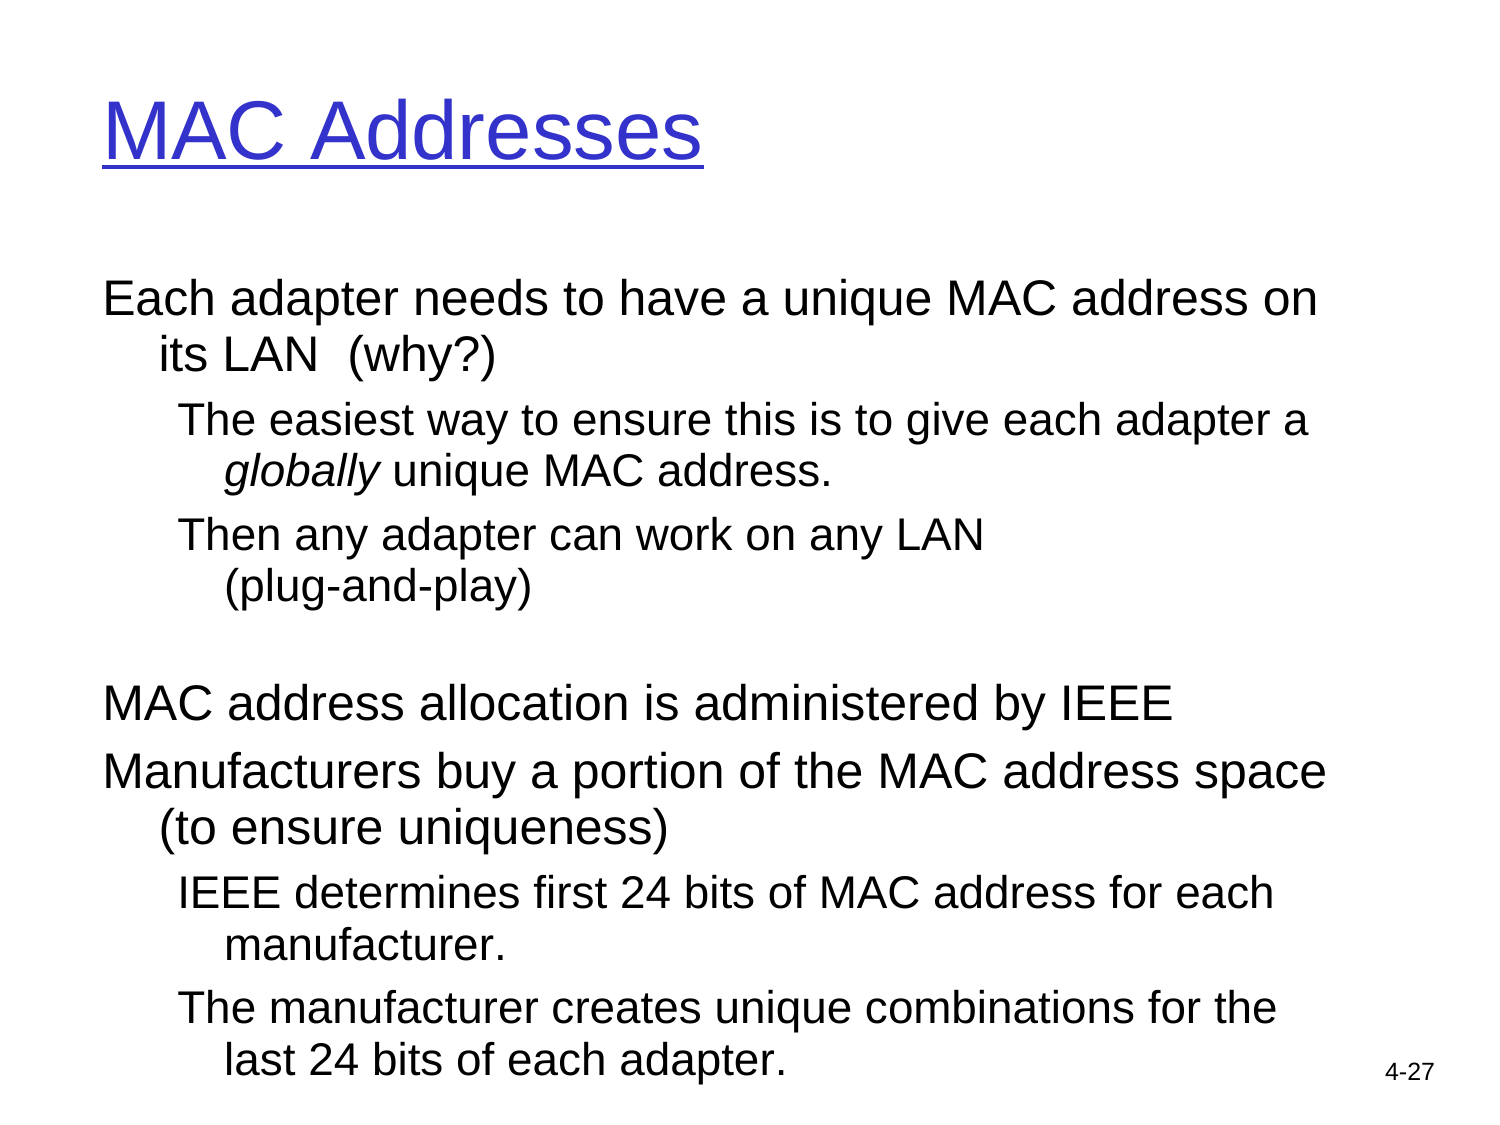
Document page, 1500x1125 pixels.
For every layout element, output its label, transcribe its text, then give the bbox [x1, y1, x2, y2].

title MAC Addresses [87, 37, 1363, 225]
list Each adapter needs to have a unique MAC address on its LAN (why?) The easiest way to ensure this is to give each adapter a globally unique MAC address. Then any adapter can work on any LAN (plug-and-play) MAC address allocation is administered by IEEE Manufacturers buy a portion of the MAC address space (to ensure uniqueness) IEEE determines first 24 bits of MAC address for each manufacturer. The manufacturer creates unique combinations for the last 24 bits of each adapter. [87, 262, 1363, 1093]
